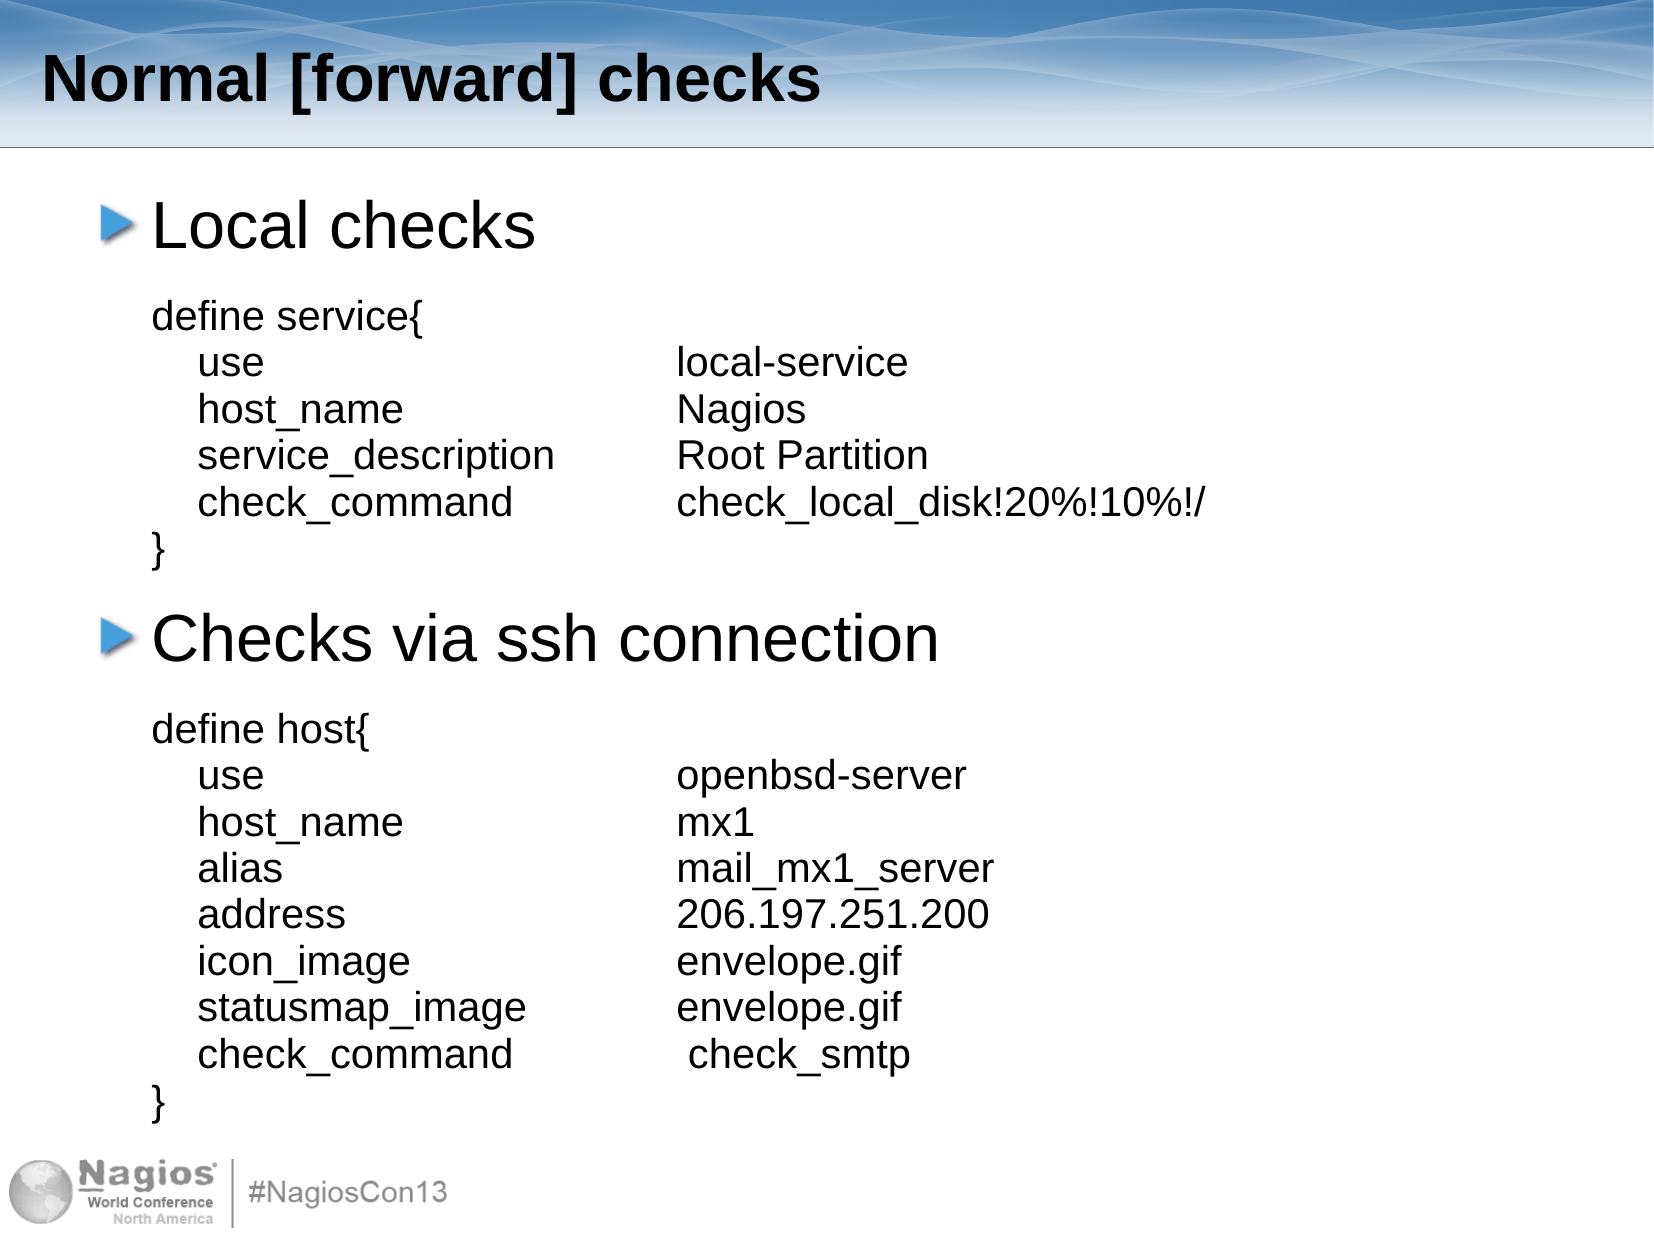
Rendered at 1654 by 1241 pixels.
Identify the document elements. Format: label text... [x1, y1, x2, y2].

picture [9, 1159, 453, 1228]
title Normal [forward] checks [41, 29, 1248, 127]
list Local checks define service{ use local-service host_name Nagios service_description Root Partition check_command check_local_disk!20%!10%!/ } Checks via ssh connection define host{ use openbsd-server host_name mx1 alias mail_mx1_server address 206.197.251.200 icon_image envelope.gif statusmap_image envelope.gif check_command check_smtp } [80, 188, 1569, 1124]
picture [0, 0, 1654, 147]
